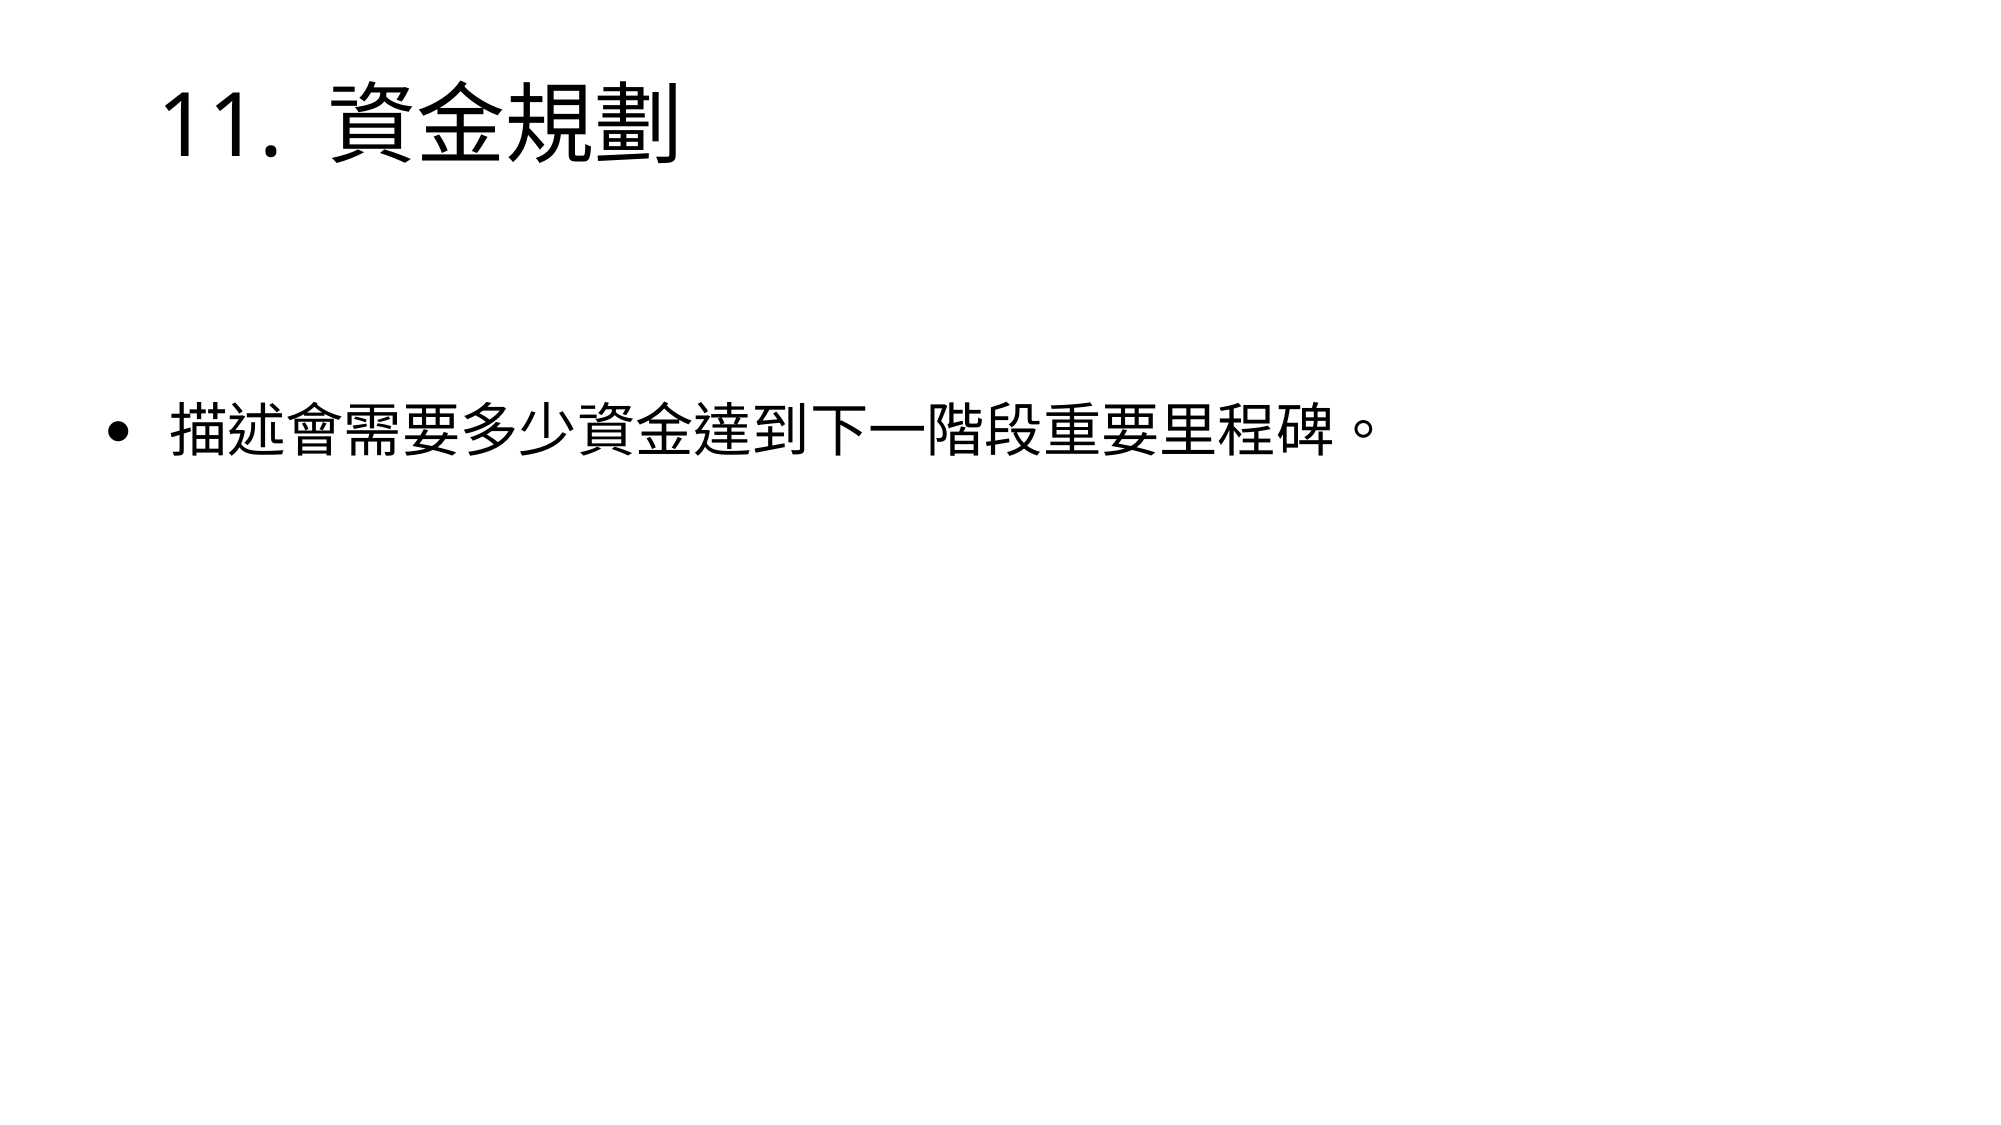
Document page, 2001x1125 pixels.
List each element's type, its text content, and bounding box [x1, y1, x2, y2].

title 11. 資金規劃 [137, 59, 1863, 278]
text_box 描述會需要多少資金達到下一階段重要里程碑。 [86, 338, 1391, 731]
